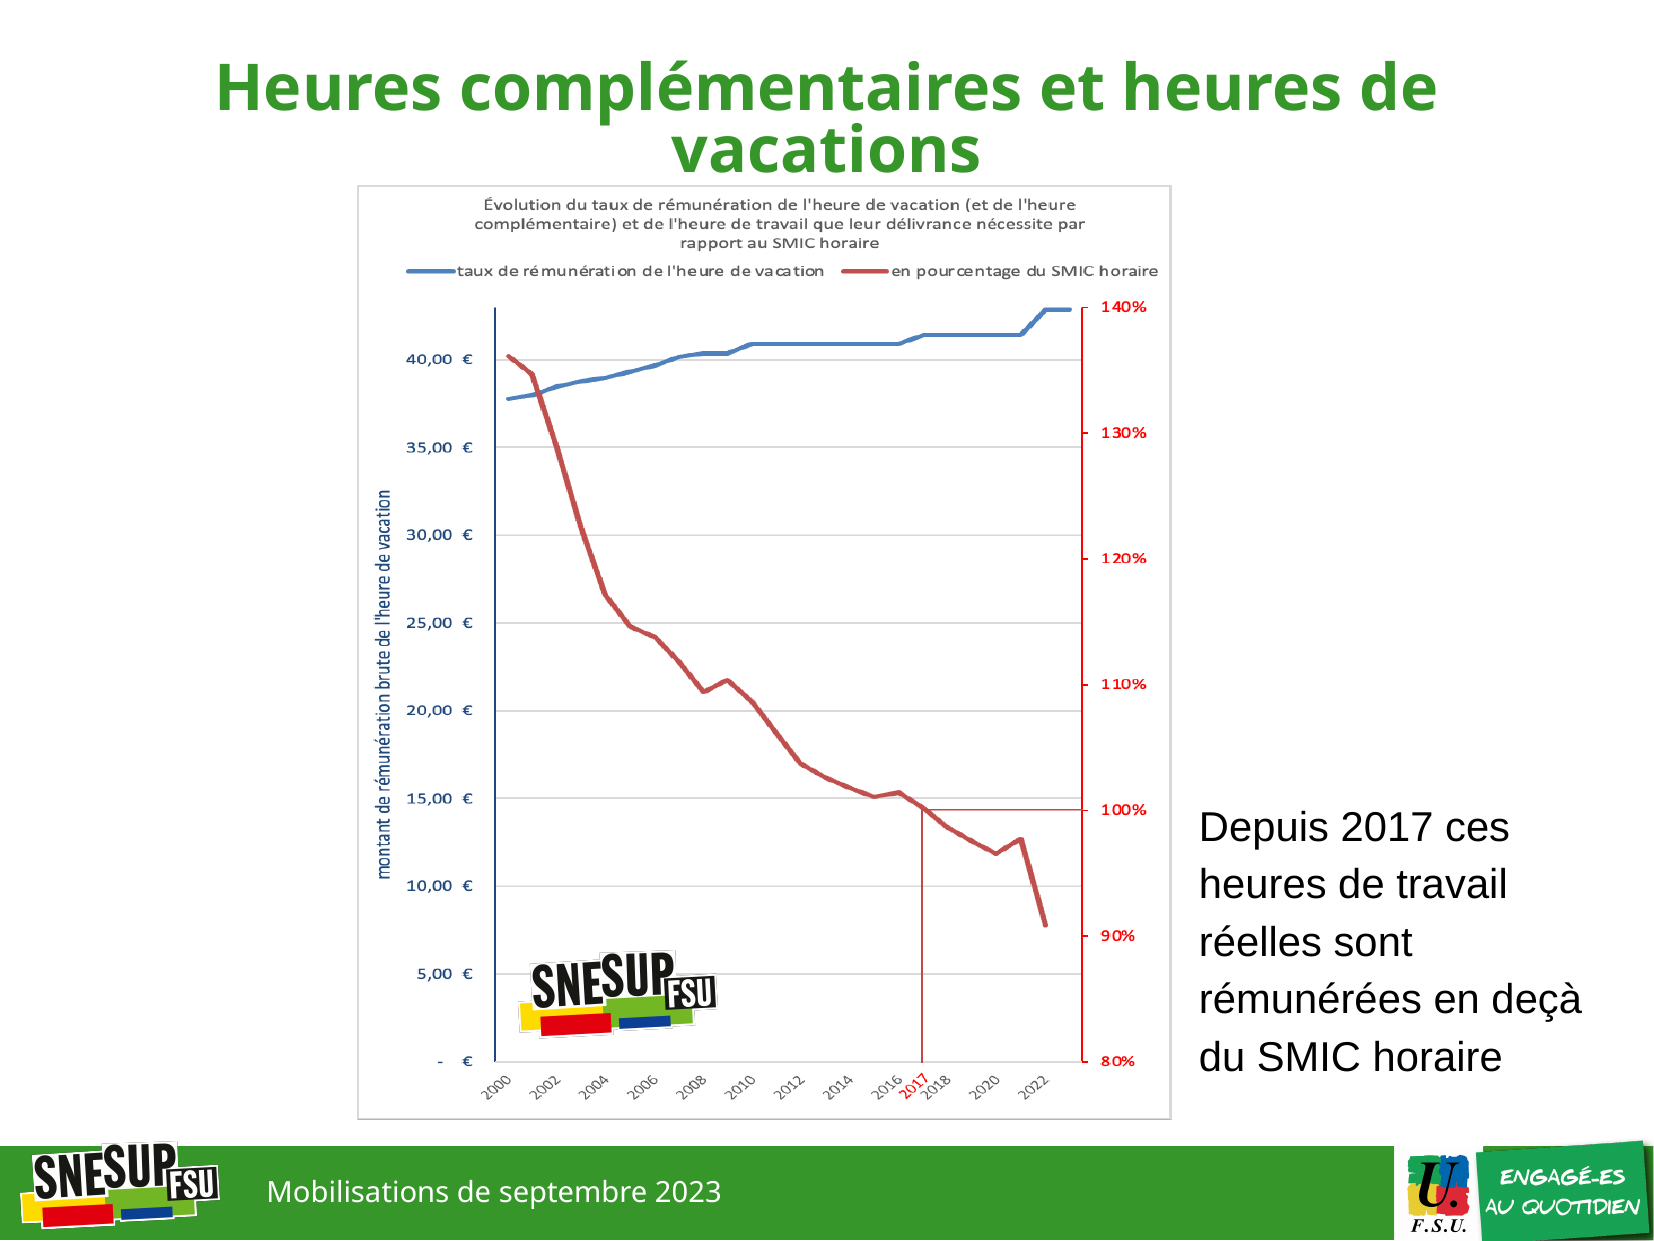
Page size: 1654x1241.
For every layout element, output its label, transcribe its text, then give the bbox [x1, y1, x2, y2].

picture [18, 1137, 222, 1232]
text_box Depuis 2017 ces heures de travail réelles sont rémunérées en deçà du SMIC horaire [1184, 731, 1622, 1110]
picture [357, 184, 1172, 1120]
title Heures complémentaires et heures de vacations [82, 49, 1571, 197]
picture [1394, 1136, 1654, 1241]
